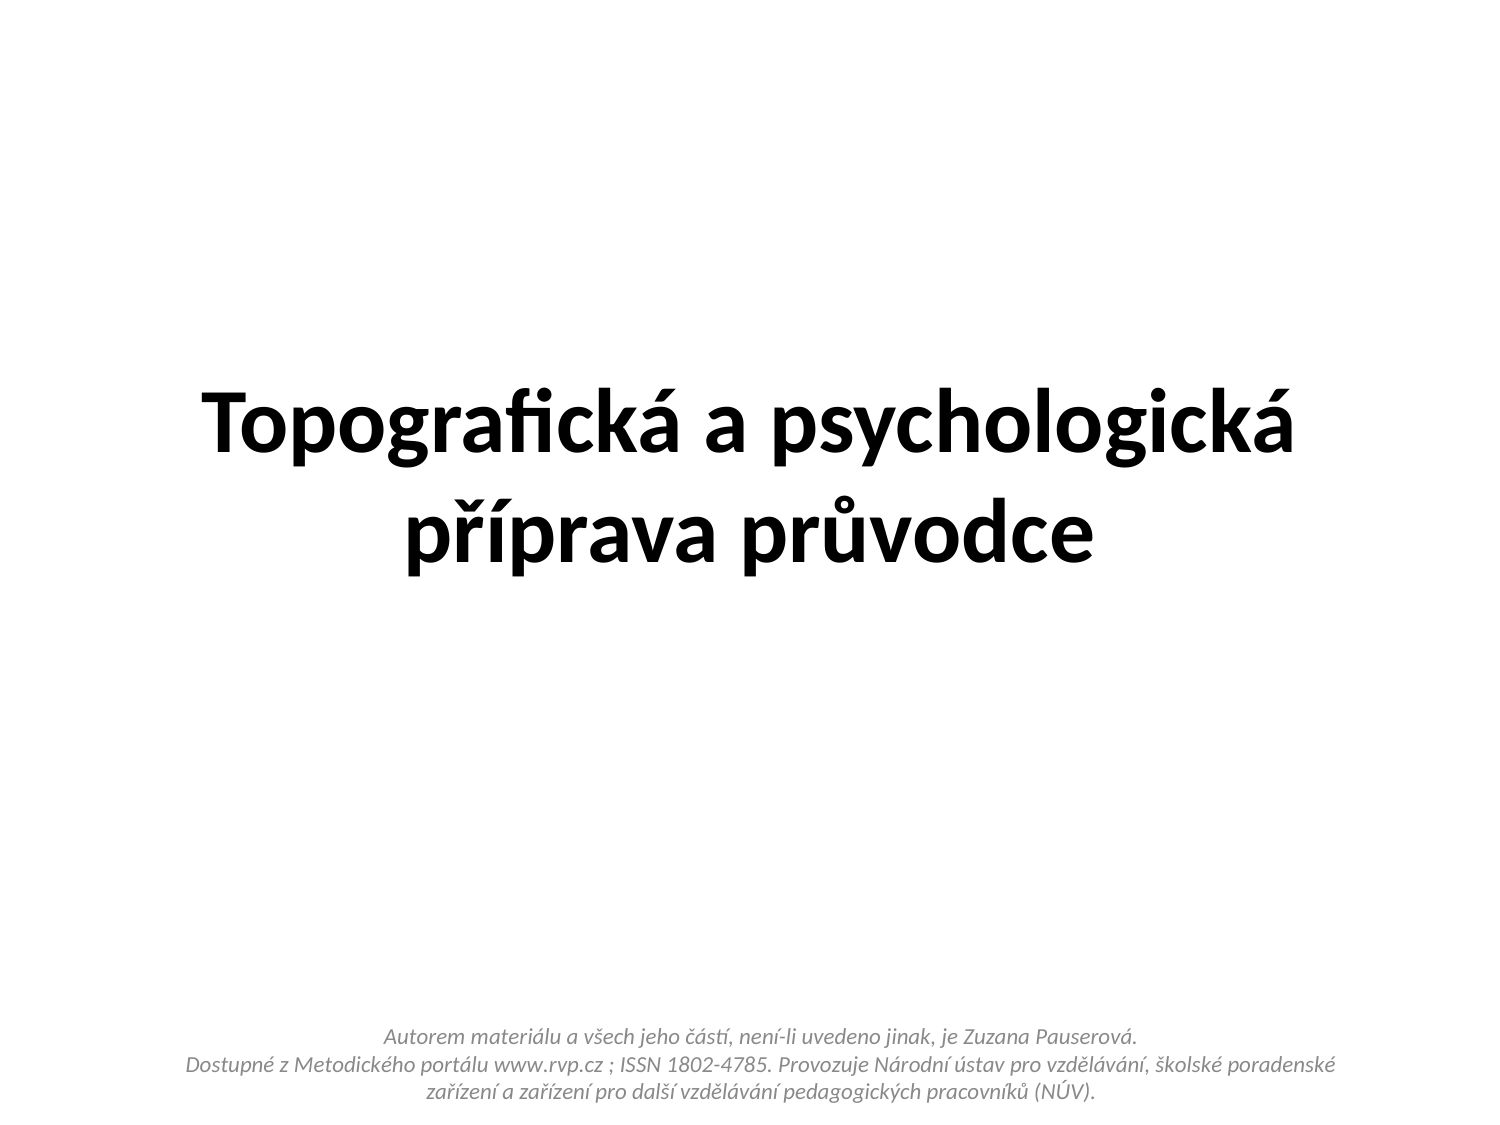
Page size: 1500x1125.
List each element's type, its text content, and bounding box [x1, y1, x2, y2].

title Topografická a psychologická příprava průvodce [112, 349, 1388, 592]
text_box Autorem materiálu a všech jeho částí, není-li uvedeno jinak, je Zuzana Pauserová. Dostupné z Metodického portálu www.rvp.cz ; ISSN 1802-4785. Provozuje Národní ústav pro vzdělávání, školské poradenské zařízení a zařízení pro další vzdělávání pedagogických pracovníků (NÚV). [147, 1046, 1377, 1107]
